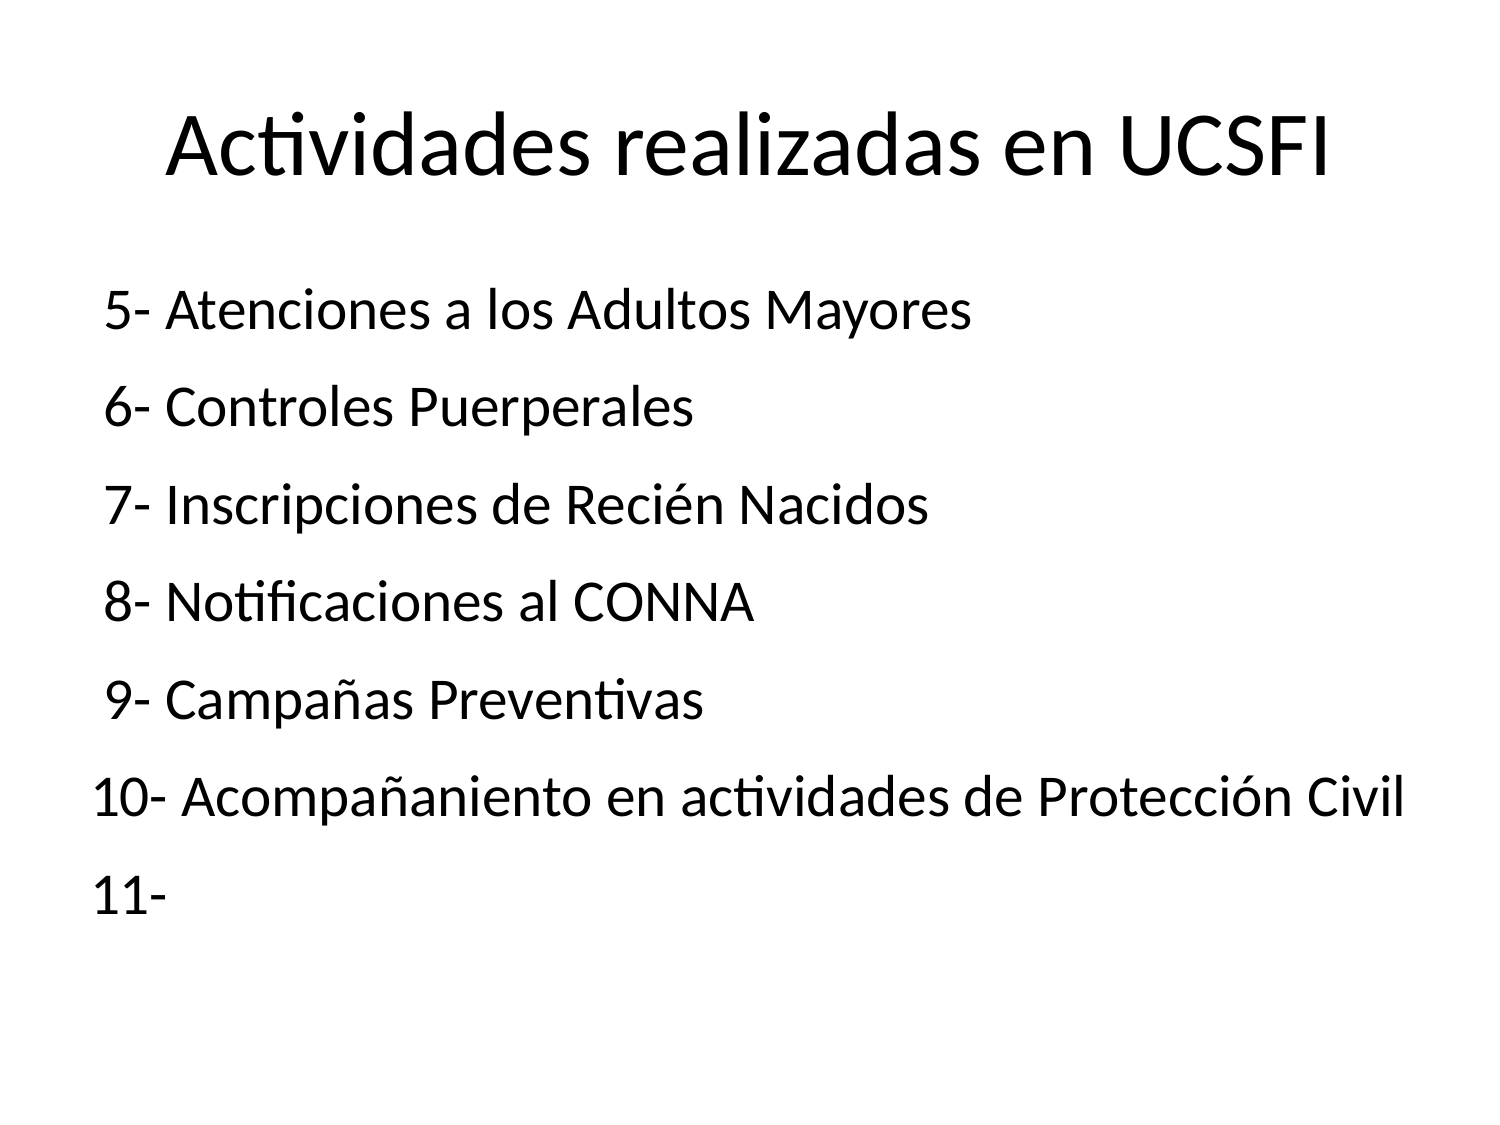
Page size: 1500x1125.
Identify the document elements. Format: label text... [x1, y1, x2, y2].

title Actividades realizadas en UCSFI [75, 45, 1425, 233]
list 5- Atenciones a los Adultos Mayores 6- Controles Puerperales 7- Inscripciones de Recién Nacidos 8- Notificaciones al CONNA 9- Campañas Preventivas 10- Acompañaniento en actividades de Protección Civil 11- [75, 262, 1425, 1005]
